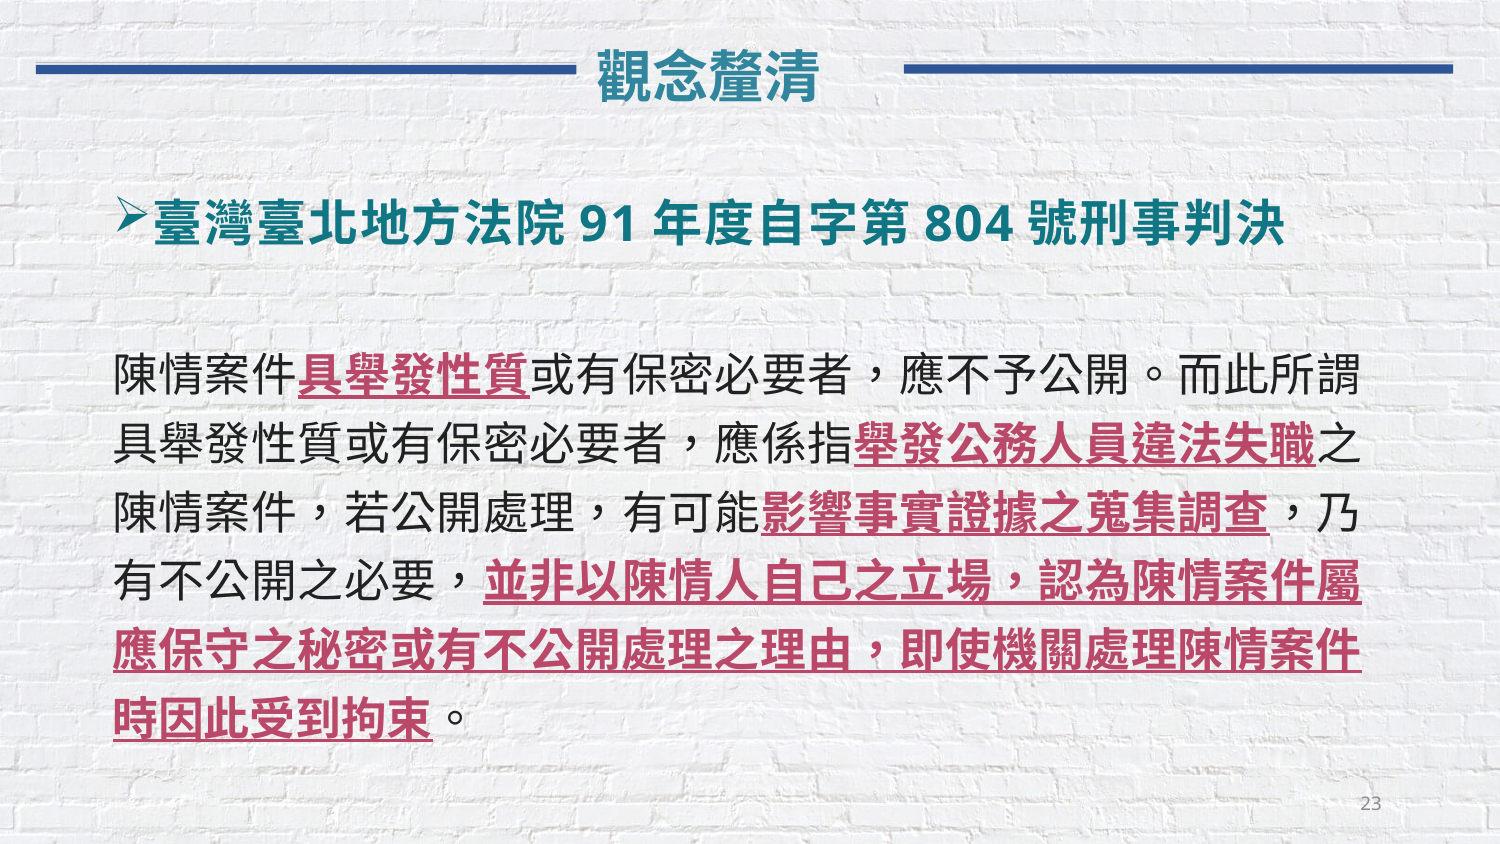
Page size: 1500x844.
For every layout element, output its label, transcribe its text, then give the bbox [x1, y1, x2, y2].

picture [0, 0, 1500, 844]
text_box 臺灣臺北地方法院91年度自字第804號刑事判決 陳情案件具舉發性質或有保密必要者，應不予公開。而此所謂具舉發性質或有保密必要者，應係指舉發公務人員違法失職之陳情案件，若公開處理，有可能影響事實證據之蒐集調查，乃有不公開之必要，並非以陳情人自己之立場，認為陳情案件屬應保守之秘密或有不公開處理之理由，即使機關處理陳情案件時因此受到拘束。 [88, 190, 1483, 753]
text_box 觀念釐清 [581, 33, 904, 116]
slide_number <編號> [1059, 782, 1397, 827]
